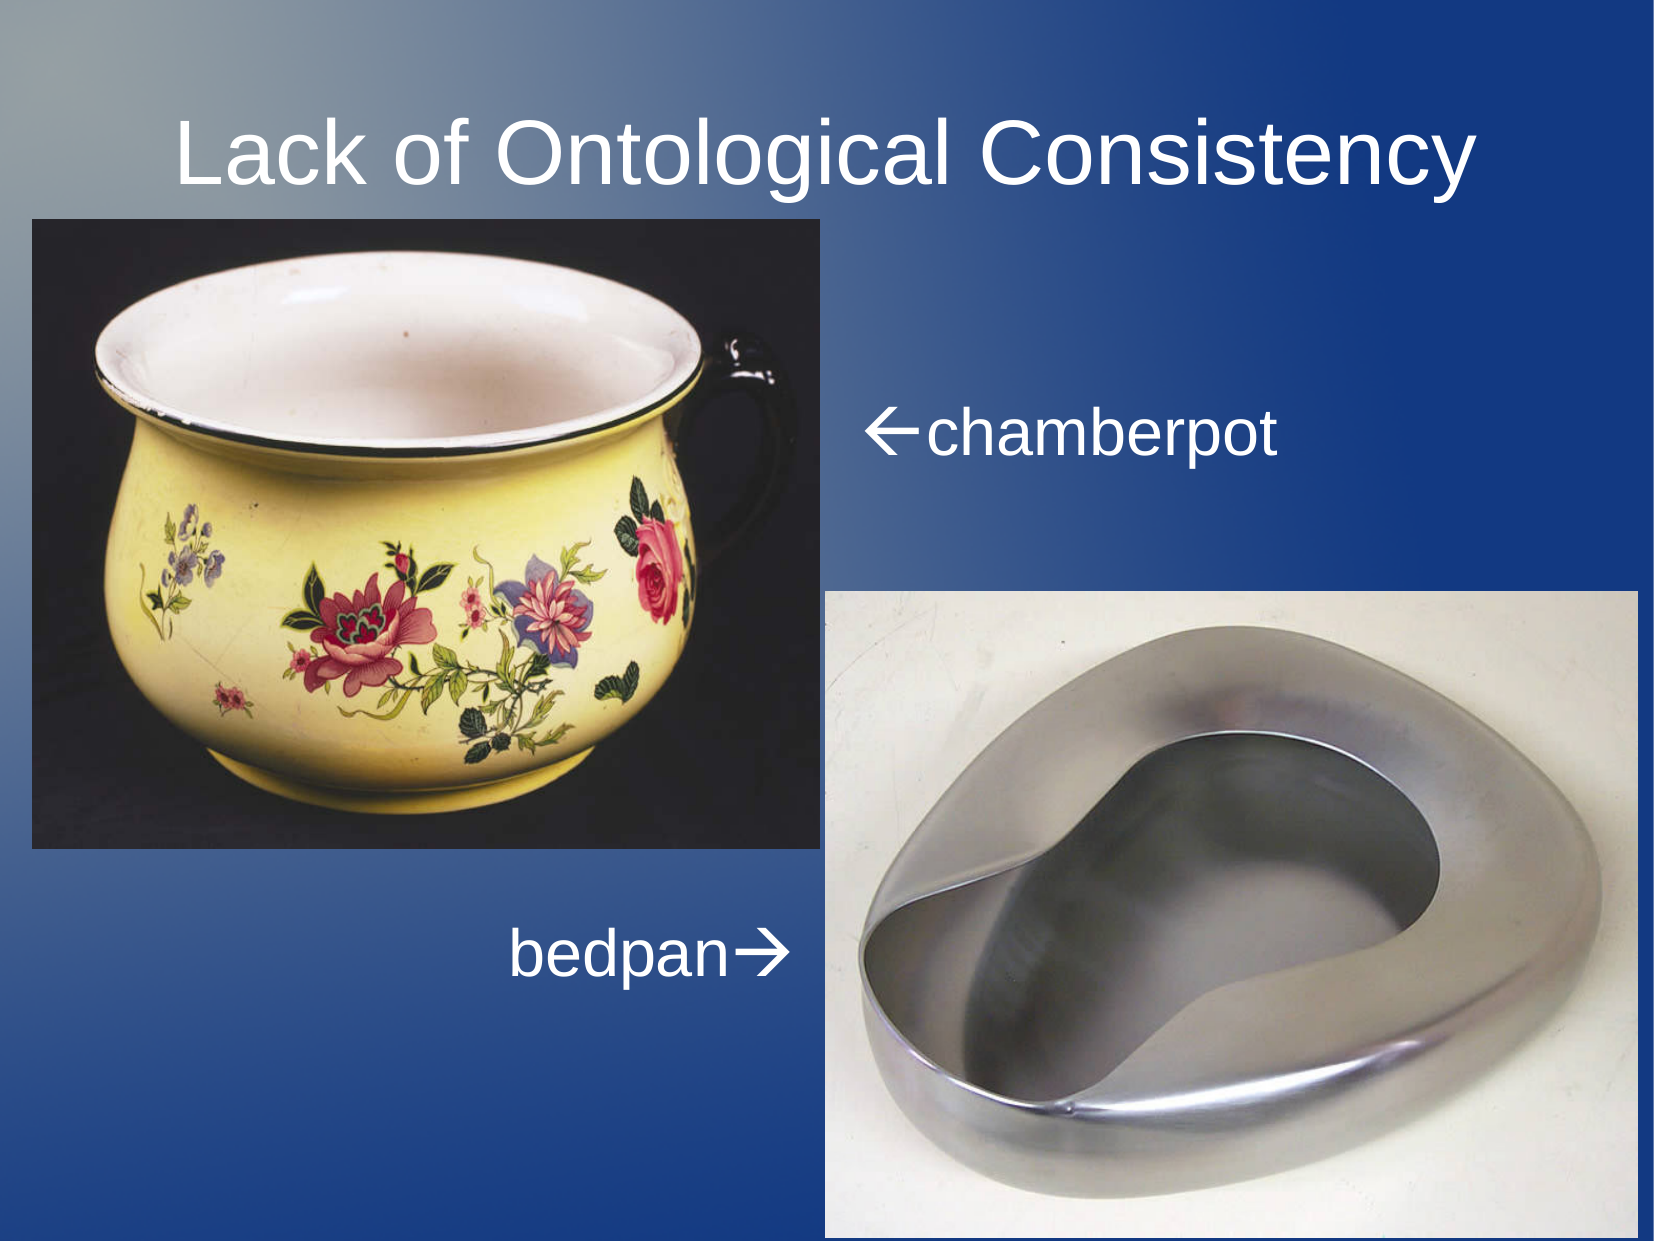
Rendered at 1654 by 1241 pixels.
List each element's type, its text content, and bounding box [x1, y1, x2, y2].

picture [0, 0, 1654, 1241]
title Lack of Ontological Consistency [82, 49, 1571, 257]
list chamberpot bedpan [82, 290, 1571, 1096]
